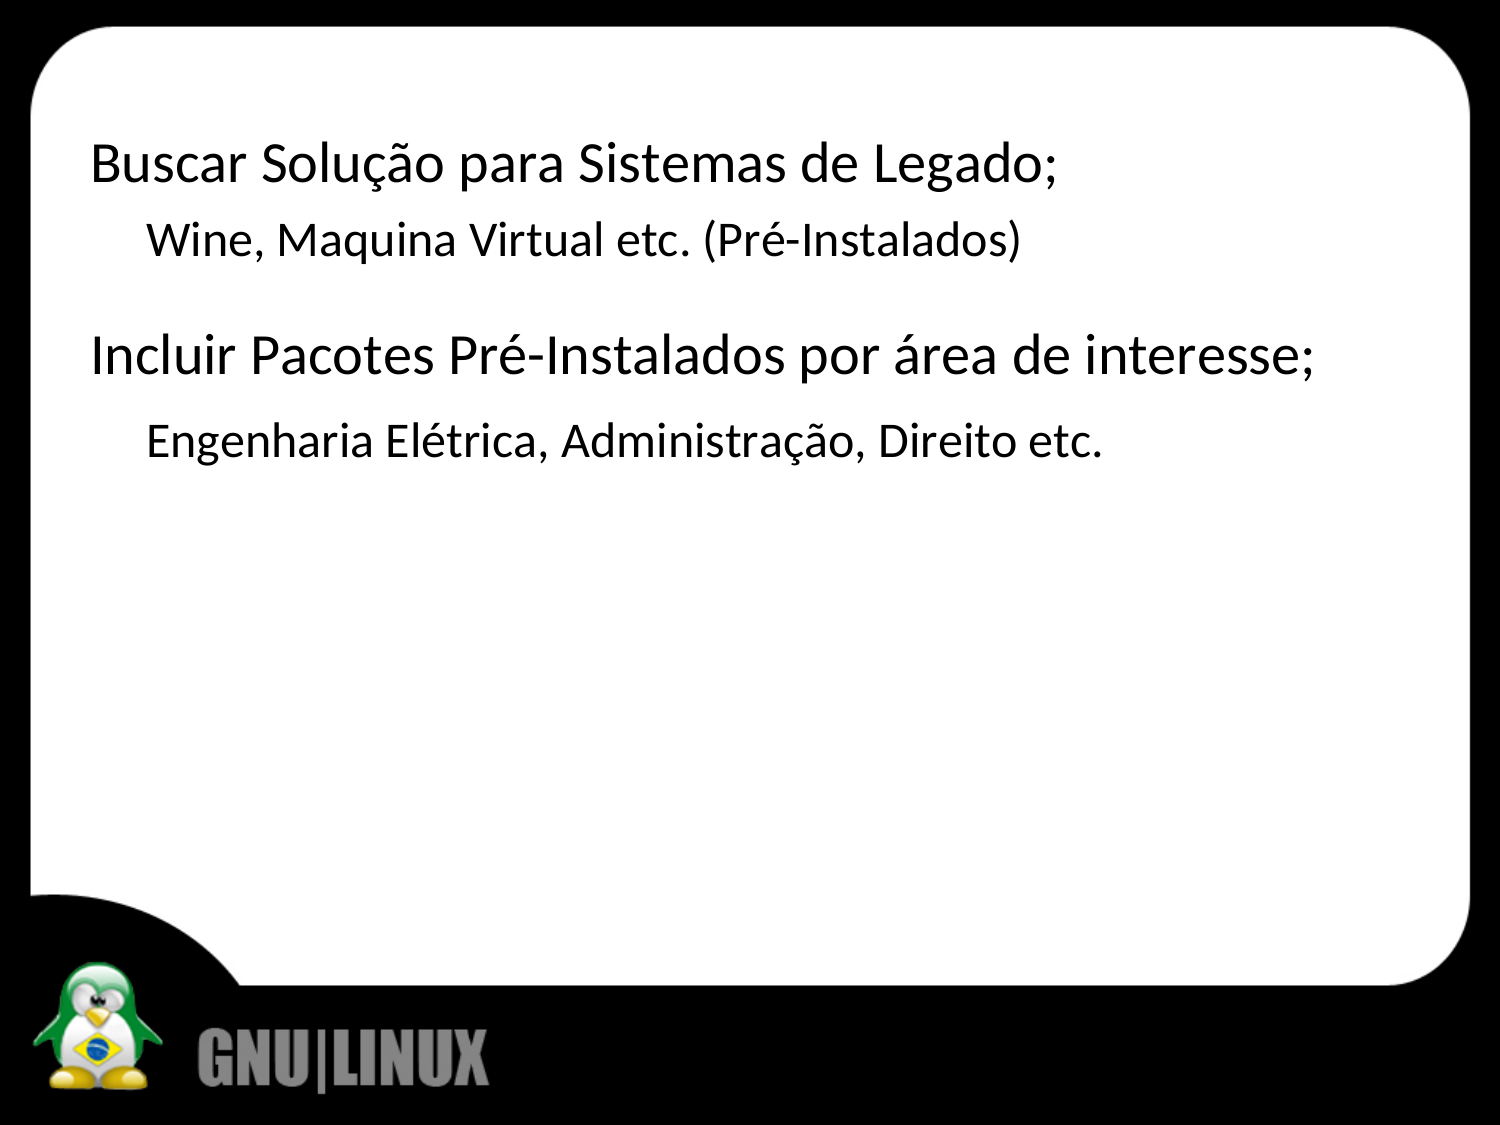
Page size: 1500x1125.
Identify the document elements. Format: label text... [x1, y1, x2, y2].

picture [0, 0, 1500, 1125]
text_box Buscar Solução para Sistemas de Legado; Wine, Maquina Virtual etc. (Pré-Instalados)‏ Incluir Pacotes Pré-Instalados por área de interesse; Engenharia Elétrica, Administração, Direito etc. [75, 82, 1454, 825]
